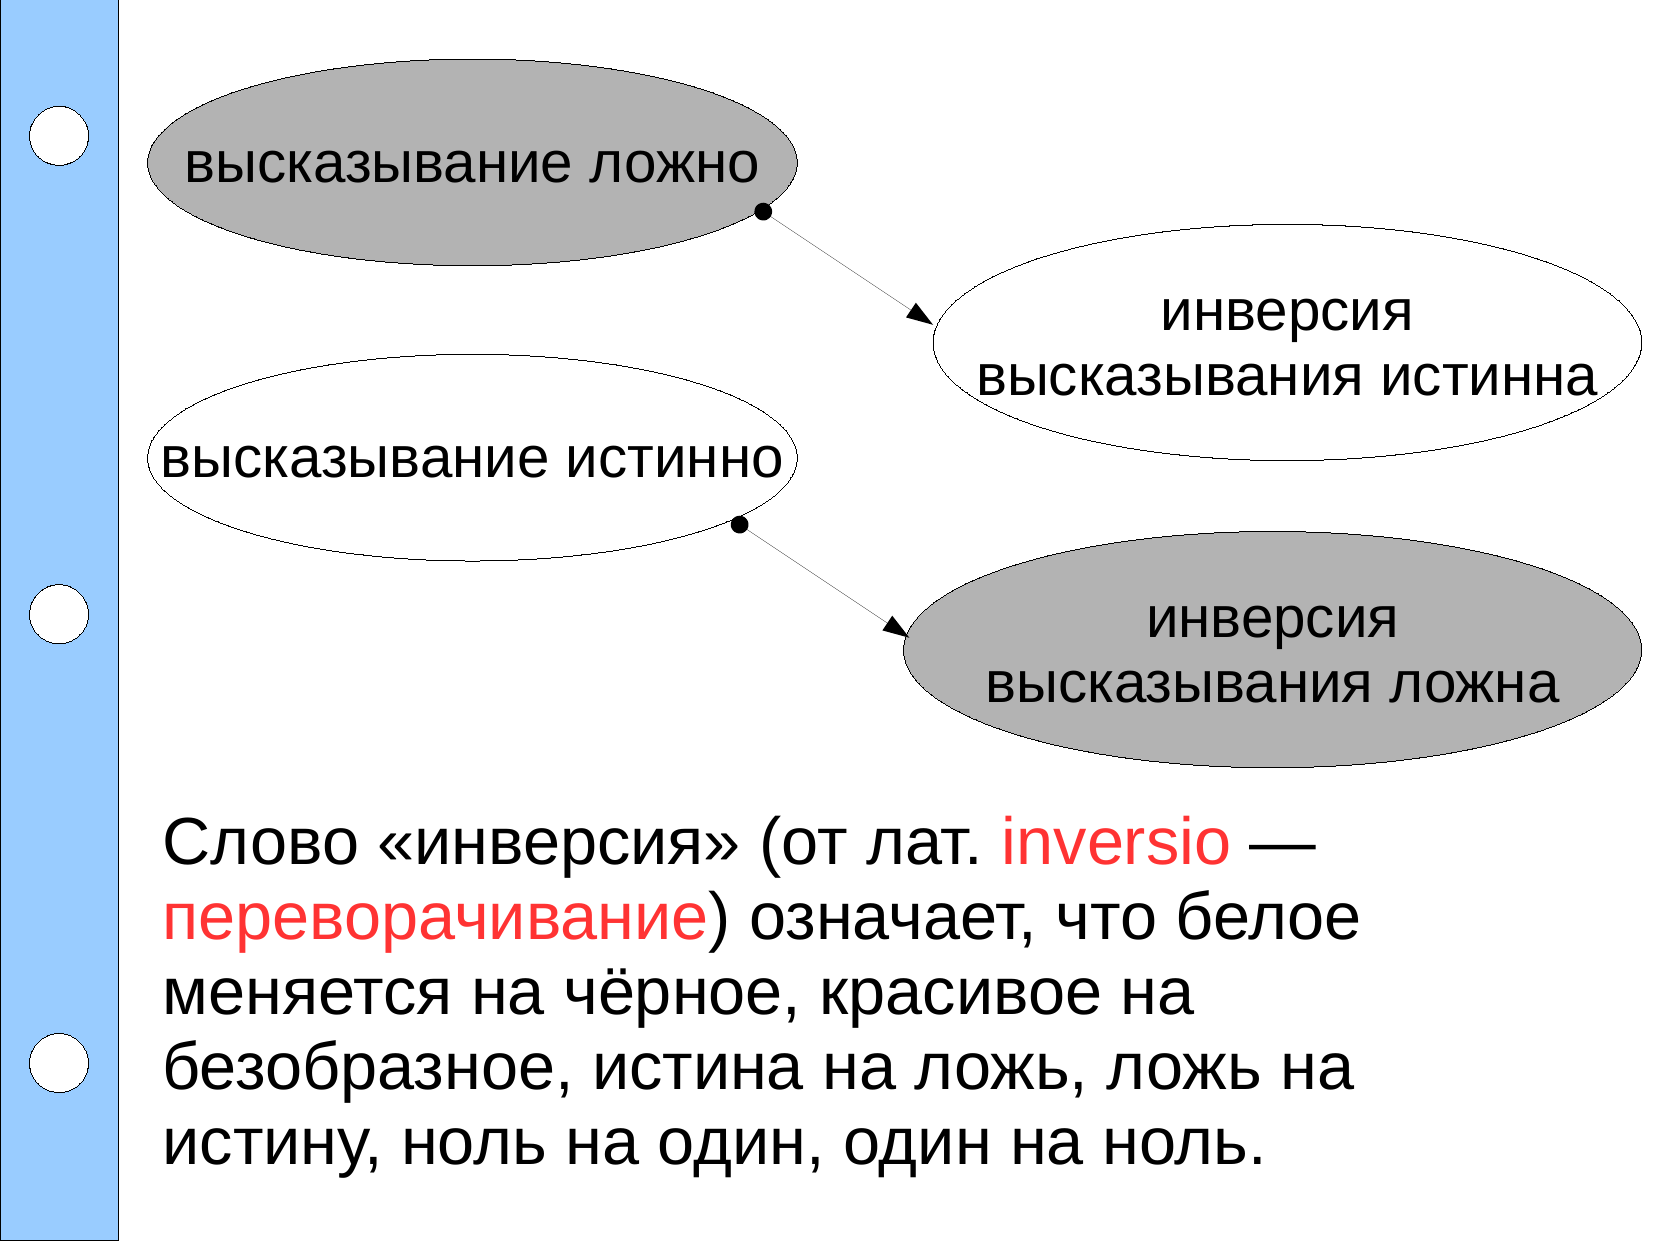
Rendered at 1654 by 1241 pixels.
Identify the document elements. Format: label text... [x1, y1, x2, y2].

text_box Слово «инверсия» (от лат. inversio — переворачивание) означает, что белое меняется на чёрное, красивое на безобразное, истина на ложь, ложь на истину, ноль на один, один на ноль. [147, 797, 1565, 1186]
text_box [0, 0, 119, 1241]
text_box высказывание ложно [147, 59, 798, 266]
text_box инверсия высказывания ложна [903, 531, 1642, 768]
text_box инверсия высказывания истинна [933, 224, 1642, 461]
text_box высказывание истинно [147, 354, 798, 562]
